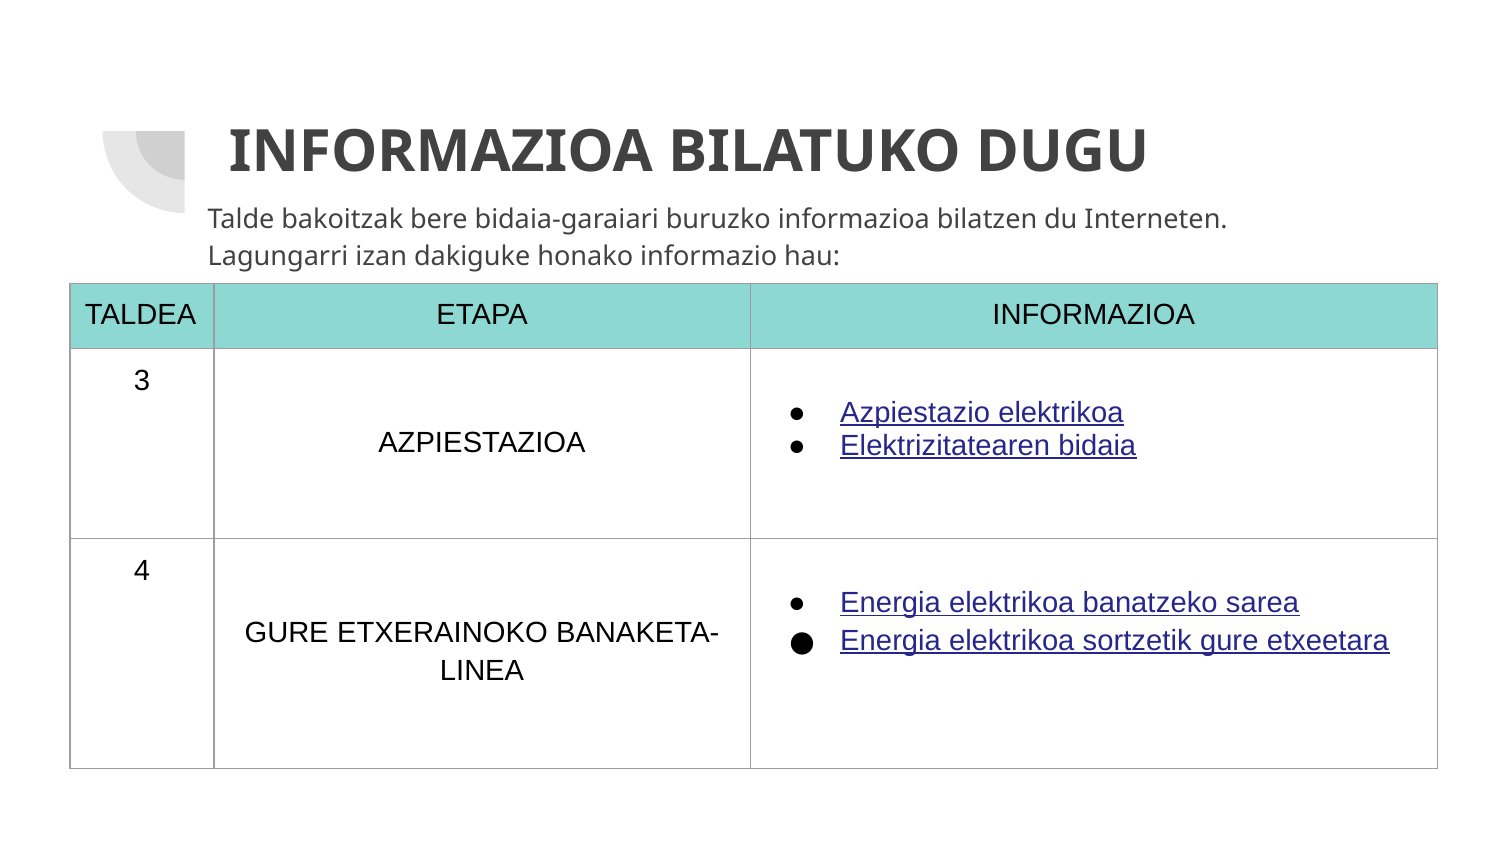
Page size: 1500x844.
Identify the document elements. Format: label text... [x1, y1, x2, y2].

table_cell 3 [71, 349, 213, 538]
table_cell 4 [71, 539, 213, 768]
title INFORMAZIOA BILATUKO DUGU [213, 98, 1368, 181]
table_header TALDEA [71, 284, 213, 348]
table_cell GURE ETXERAINOKO BANAKETA-LINEA [215, 539, 750, 768]
table_header ETAPA [215, 284, 750, 348]
list Talde bakoitzak bere bidaia-garaiari buruzko informazioa bilatzen du Interneten. Lagungarri izan dakiguke honako informazio hau: [192, 181, 1376, 271]
table_cell Energia elektrikoa banatzeko sarea Energia elektrikoa sortzetik gure etxeetara [751, 539, 1437, 768]
table_cell Azpiestazio elektrikoa Elektrizitatearen bidaia [751, 349, 1437, 538]
table_cell AZPIESTAZIOA [215, 349, 750, 538]
table_header INFORMAZIOA [751, 284, 1437, 348]
